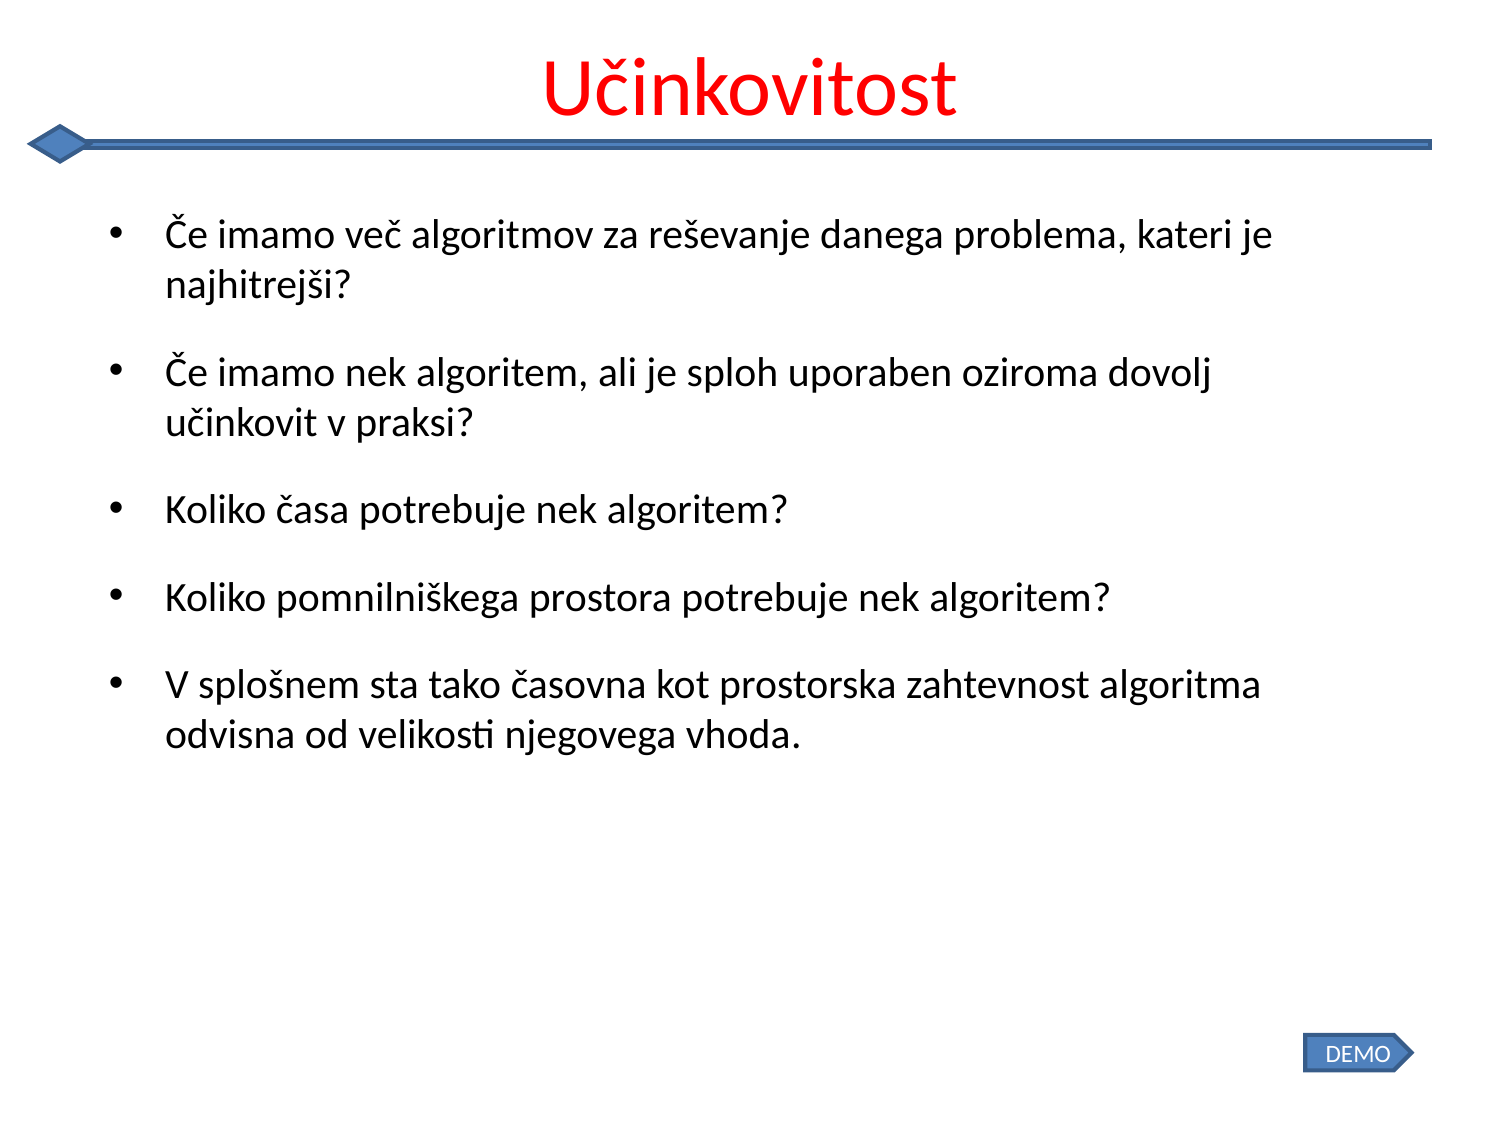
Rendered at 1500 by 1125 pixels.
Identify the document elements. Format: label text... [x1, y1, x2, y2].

title Učinkovitost [75, 23, 1426, 141]
list Če imamo več algoritmov za reševanje danega problema, kateri je najhitrejši? Če imamo nek algoritem, ali je sploh uporaben oziroma dovolj učinkovit v praksi? Koliko časa potrebuje nek algoritem? Koliko pomnilniškega prostora potrebuje nek algoritem? V splošnem sta tako časovna kot prostorska zahtevnost algoritma odvisna od velikosti njegovega vhoda. [93, 199, 1369, 962]
text_box DEMO [1305, 1034, 1412, 1071]
